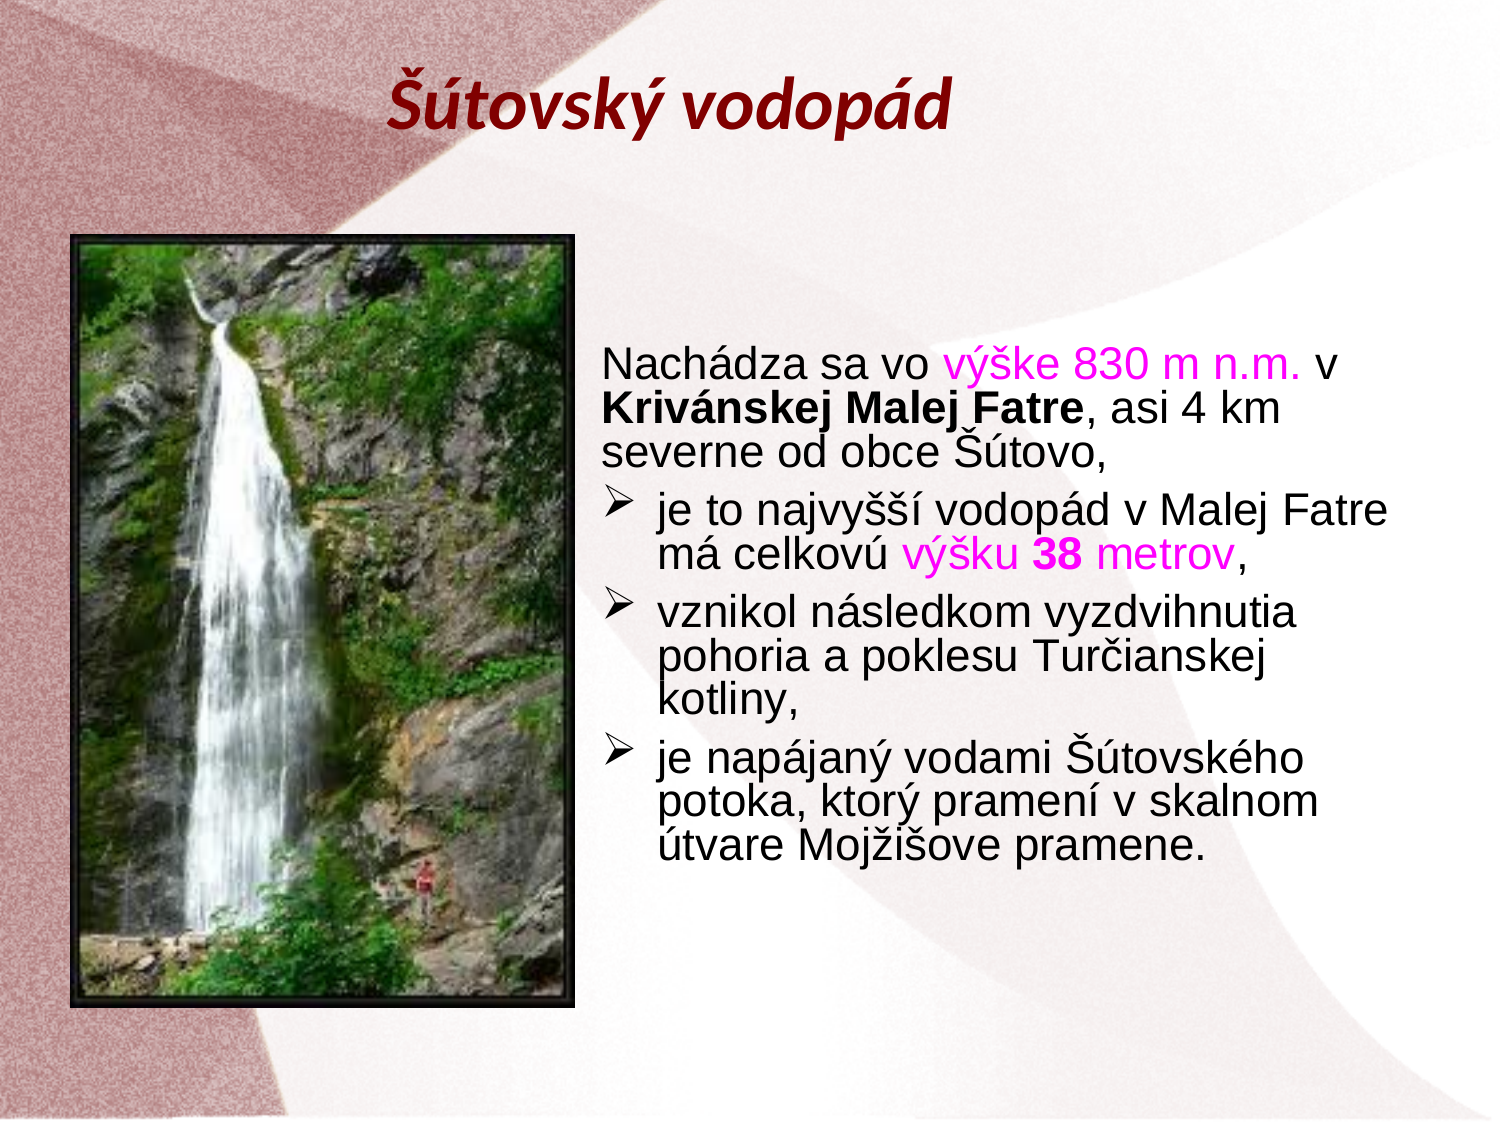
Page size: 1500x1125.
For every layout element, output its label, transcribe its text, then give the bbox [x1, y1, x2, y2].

text_box Šútovský vodopád [75, 44, 1276, 153]
text_box Nachádza sa vo výške 830 m n.m. v Krivánskej Malej Fatre, asi 4 km severne od obce Šútovo, je to najvyšší vodopád v Malej Fatre má celkovú výšku 38 metrov, vznikol následkom vyzdvihnutia pohoria a poklesu Turčianskej kotliny, je napájaný vodami Šútovského potoka, ktorý pramení v skalnom útvare Mojžišove pramene. [586, 93, 1426, 1083]
picture [0, 0, 1500, 1125]
